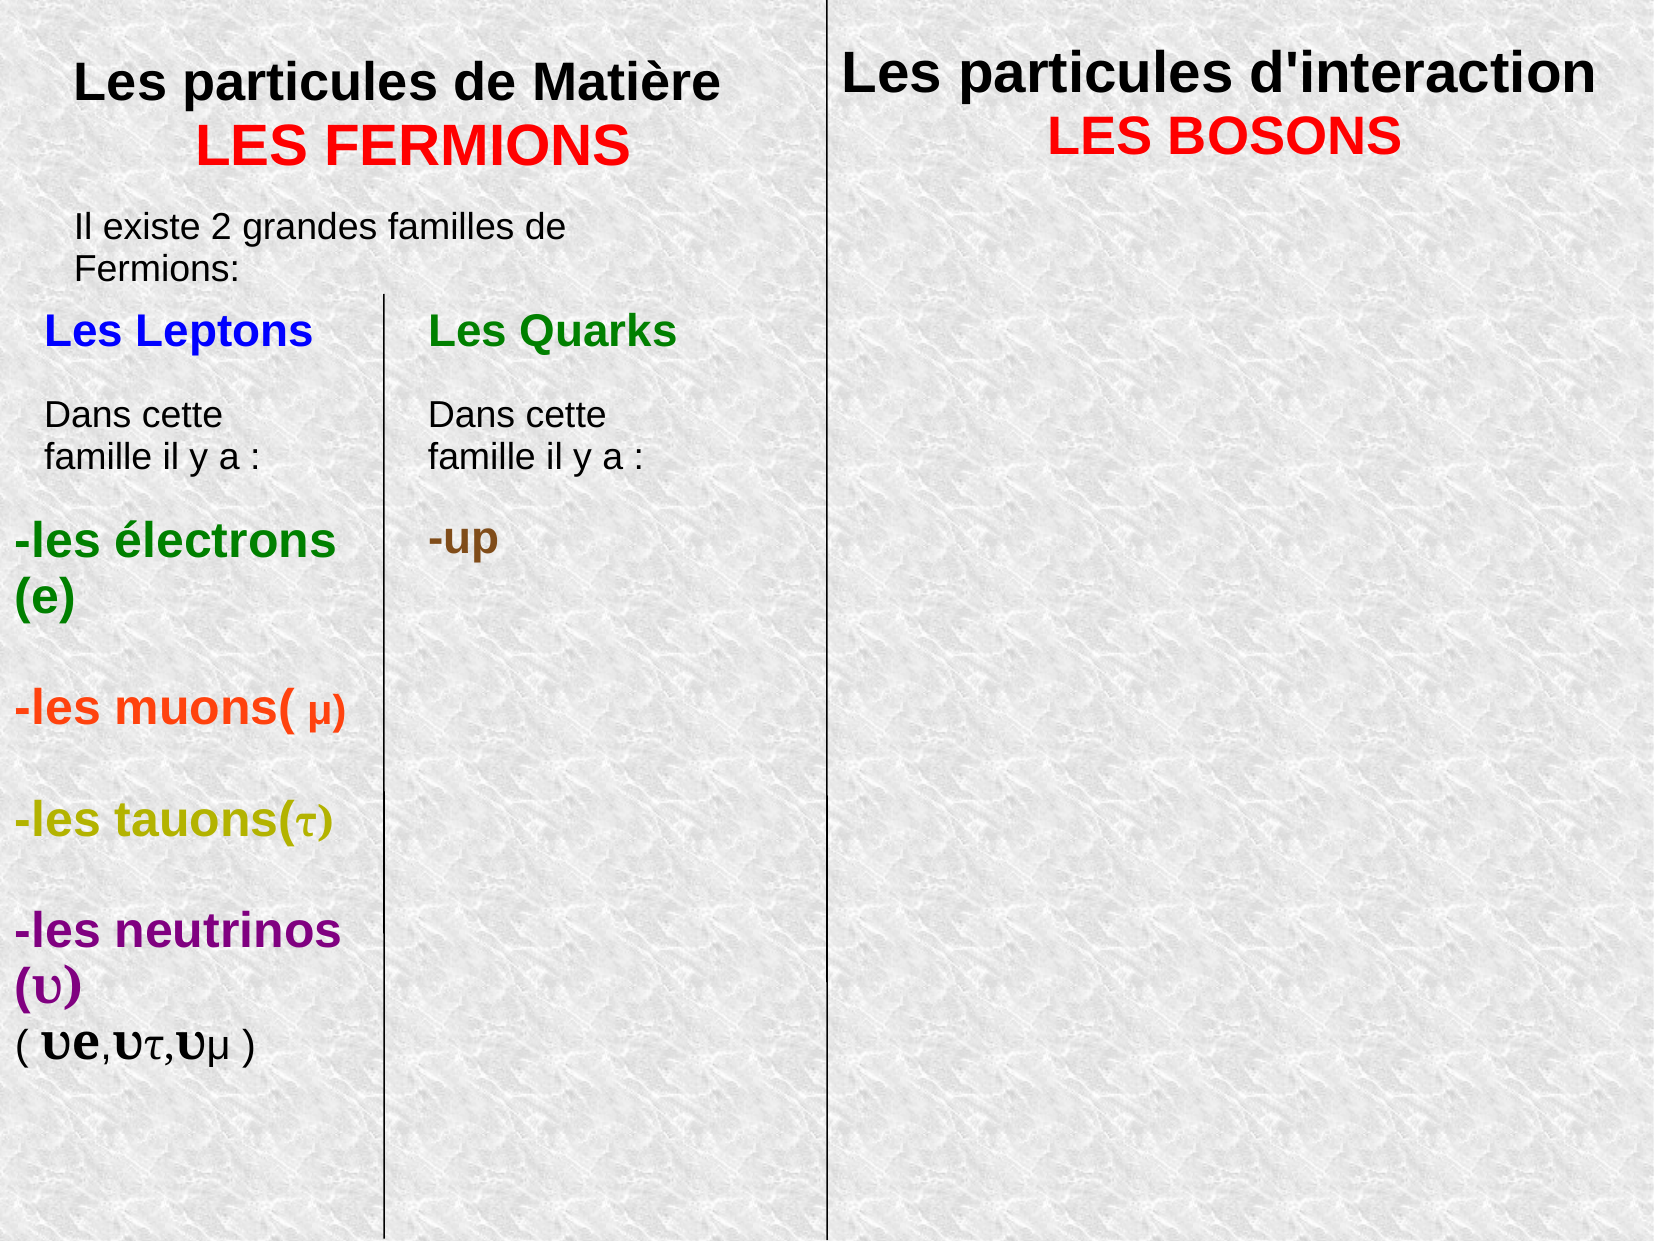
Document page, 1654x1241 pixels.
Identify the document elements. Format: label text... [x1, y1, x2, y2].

picture [0, 0, 826, 1241]
text_box Les Leptons [29, 295, 355, 363]
text_box Les Quarks [413, 295, 798, 363]
text_box Dans cette famille il y a : [29, 383, 355, 483]
text_box Dans cette famille il y a : [413, 383, 739, 483]
picture [828, 0, 1654, 1241]
text_box Il existe 2 grandes familles de Fermions: [59, 196, 739, 296]
text_box Les particules de Matière LES FERMIONS [59, 41, 768, 185]
text_box -up [413, 502, 768, 1016]
text_box Les particules d'interaction LES BOSONS [826, 29, 1625, 173]
text_box -les électrons (e) -les muons( μ) -les tauons(τ) -les neutrinos (υ) ( υe,υτ,υμ ) [0, 502, 384, 1182]
